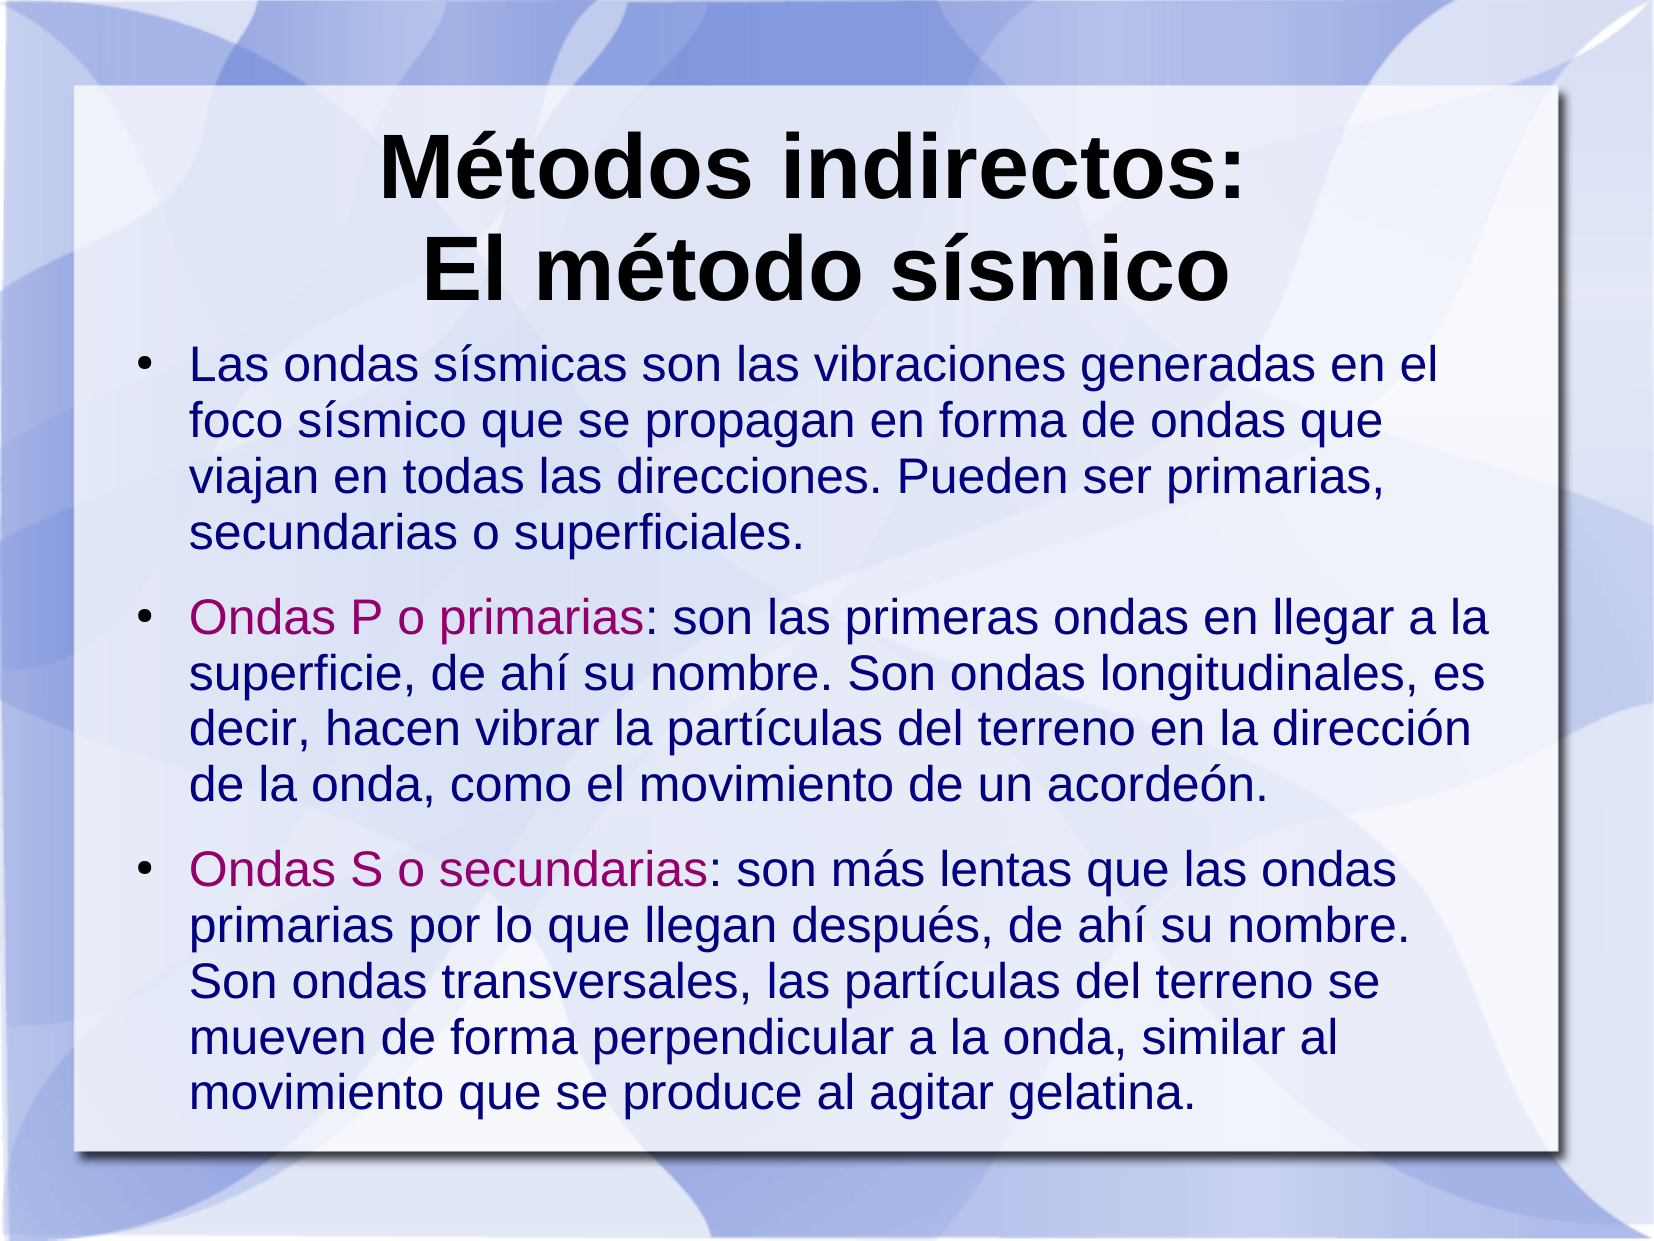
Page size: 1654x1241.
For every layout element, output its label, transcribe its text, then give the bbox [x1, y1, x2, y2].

title Métodos indirectos: El método sísmico [118, 114, 1536, 322]
list Las ondas sísmicas son las vibraciones generadas en el foco sísmico que se propagan en forma de ondas que viajan en todas las direcciones. Pueden ser primarias, secundarias o superficiales. Ondas P o primarias: son las primeras ondas en llegar a la superficie, de ahí su nombre. Son ondas longitudinales, es decir, hacen vibrar la partículas del terreno en la dirección de la onda, como el movimiento de un acordeón. Ondas S o secundarias: son más lentas que las ondas primarias por lo que llegan después, de ahí su nombre. Son ondas transversales, las partículas del terreno se mueven de forma perpendicular a la onda, similar al movimiento que se produce al agitar gelatina. [118, 336, 1506, 1121]
picture [0, 0, 1654, 1241]
